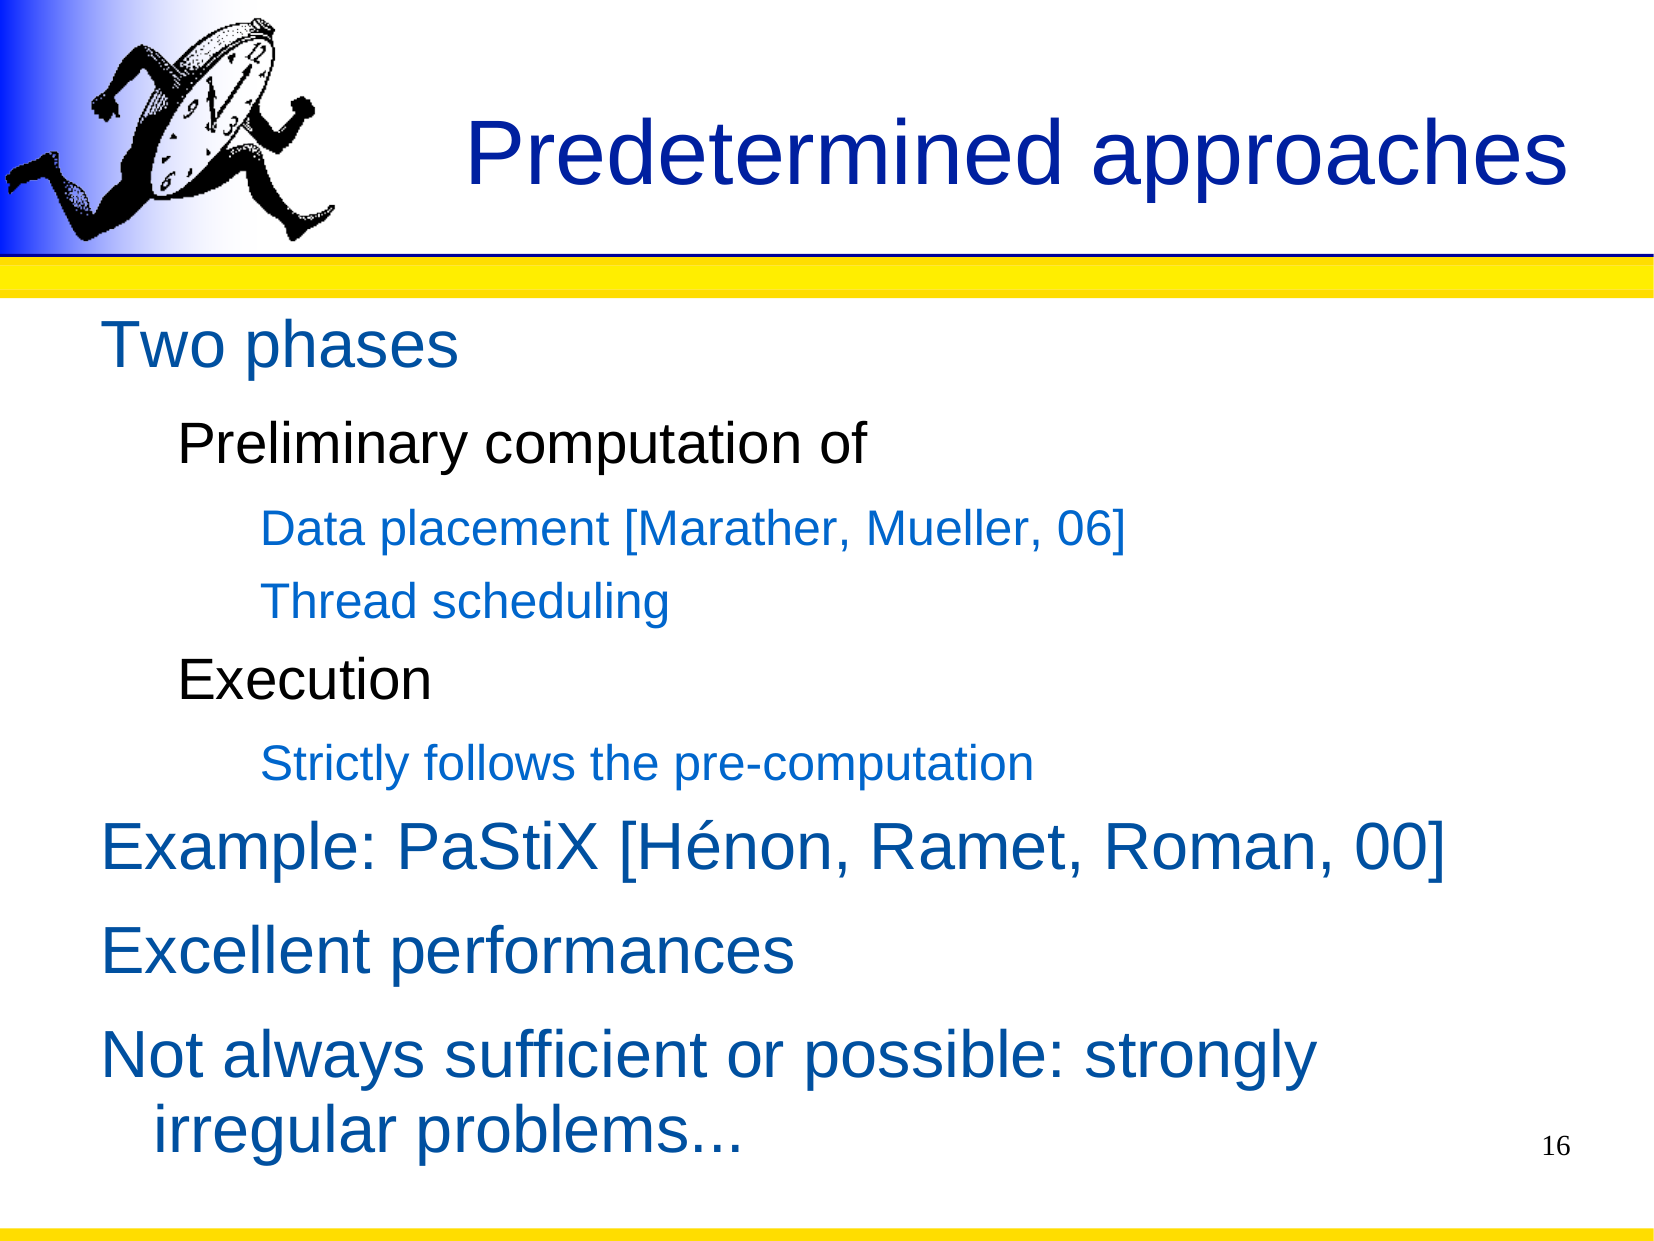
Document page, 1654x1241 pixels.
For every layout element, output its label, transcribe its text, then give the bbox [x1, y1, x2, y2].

title Predetermined approaches [372, 56, 1571, 250]
picture [4, 9, 343, 253]
list Two phases Preliminary computation of Data placement [Marather, Mueller, 06] Thread scheduling Execution Strictly follows the pre-computation Example: PaStiX [Hénon, Ramet, Roman, 00] Excellent performances Not always sufficient or possible: strongly irregular problems... [82, 307, 1571, 1168]
